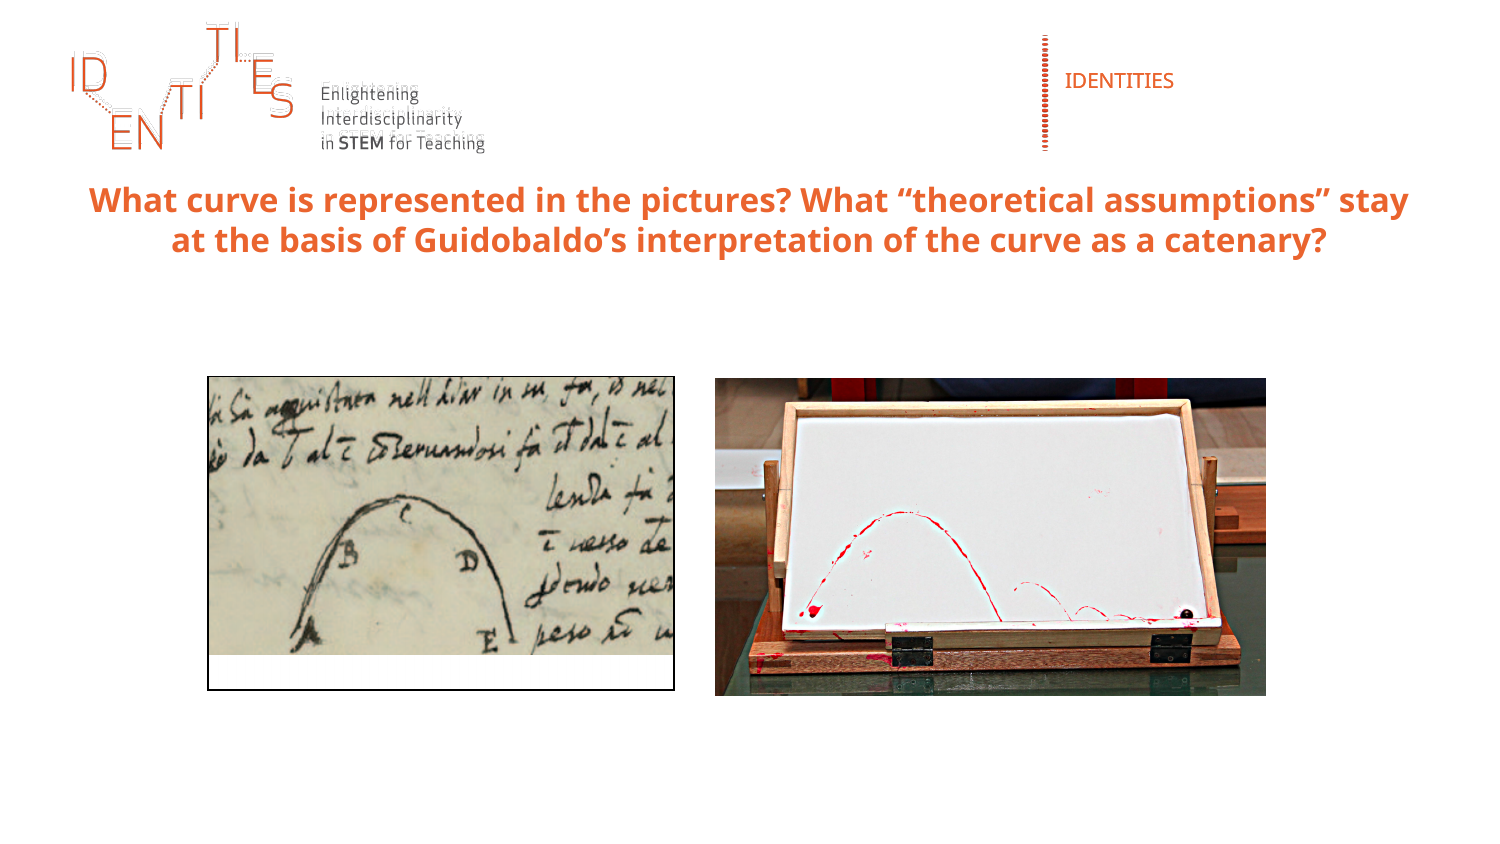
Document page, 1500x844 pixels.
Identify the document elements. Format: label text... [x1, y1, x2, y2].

picture [71, 18, 485, 157]
picture [208, 377, 674, 690]
text_box IDENTITIES [1050, 60, 1472, 121]
text_box What curve is represented in the pictures? What “theoretical assumptions” stay at the basis of Guidobaldo’s interpretation of the curve as a catenary? [61, 171, 1439, 268]
picture [1042, 35, 1051, 151]
picture [714, 377, 1266, 696]
